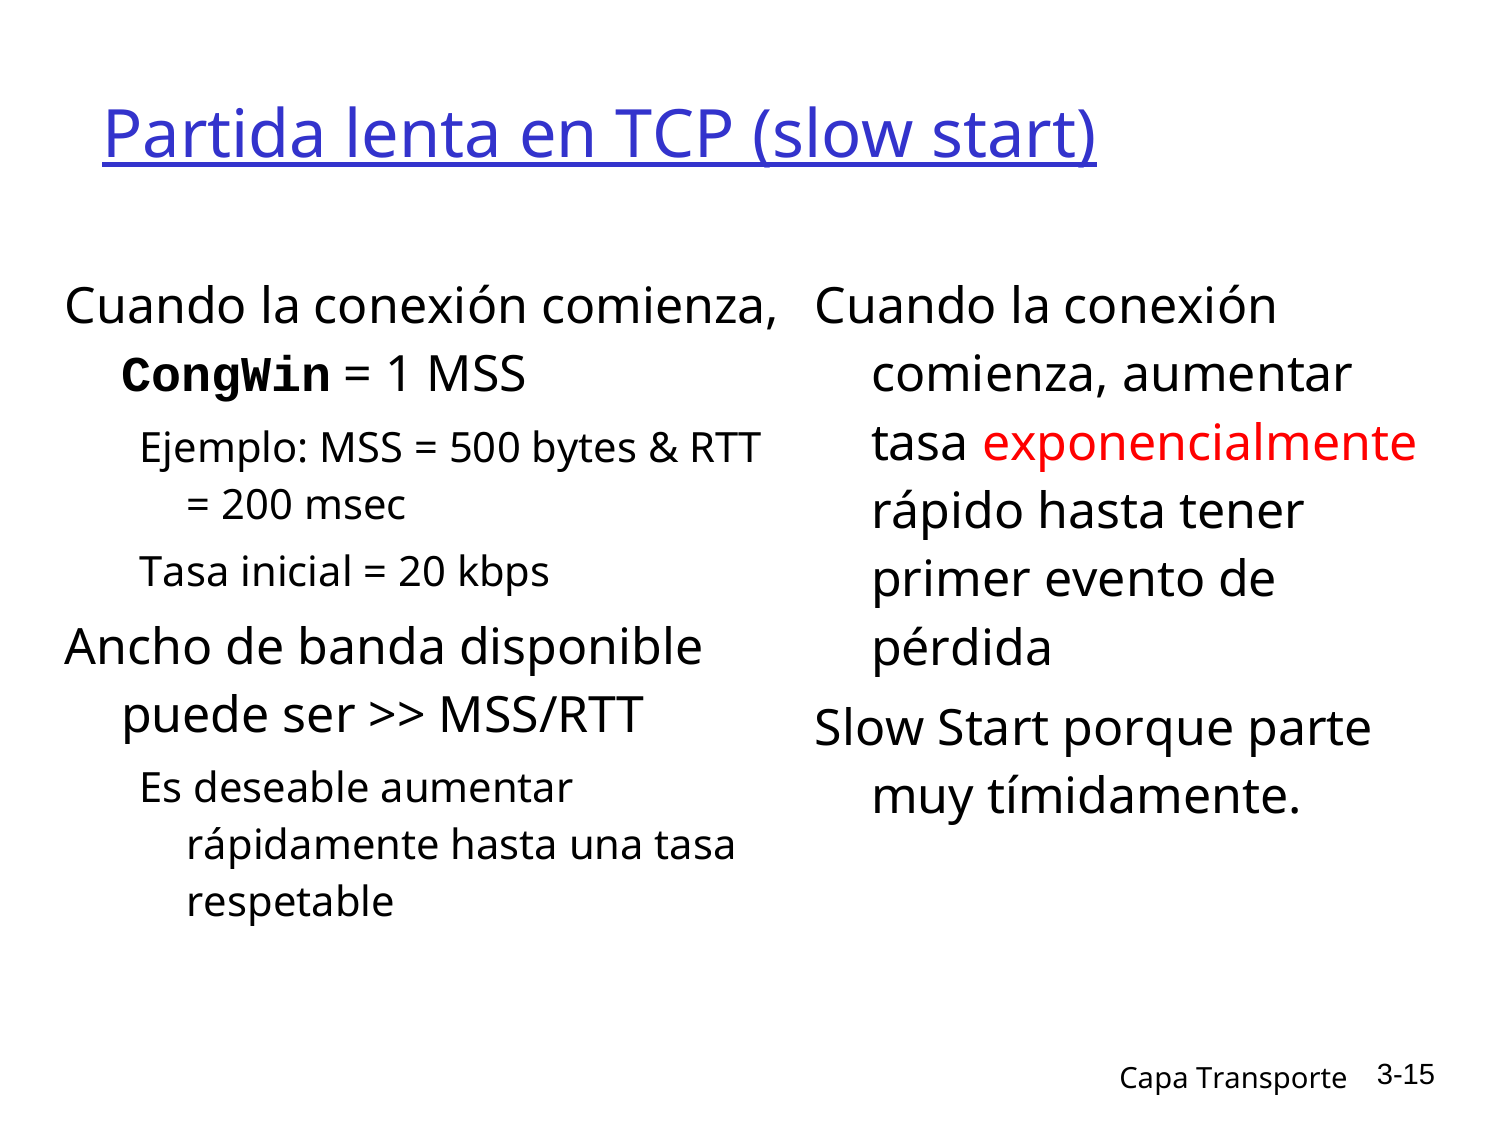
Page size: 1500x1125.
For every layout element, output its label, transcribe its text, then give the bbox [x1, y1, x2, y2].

list Cuando la conexión comienza, CongWin = 1 MSS Ejemplo: MSS = 500 bytes & RTT = 200 msec Tasa inicial = 20 kbps Ancho de banda disponible puede ser >> MSS/RTT Es deseable aumentar rápidamente hasta una tasa respetable [50, 262, 800, 1026]
text_box Cuando la conexión comienza, aumentar tasa exponencialmente rápido hasta tener primer evento de pérdida Slow Start porque parte muy tímidamente. [800, 262, 1463, 1026]
title Partida lenta en TCP (slow start) [87, 37, 1363, 225]
